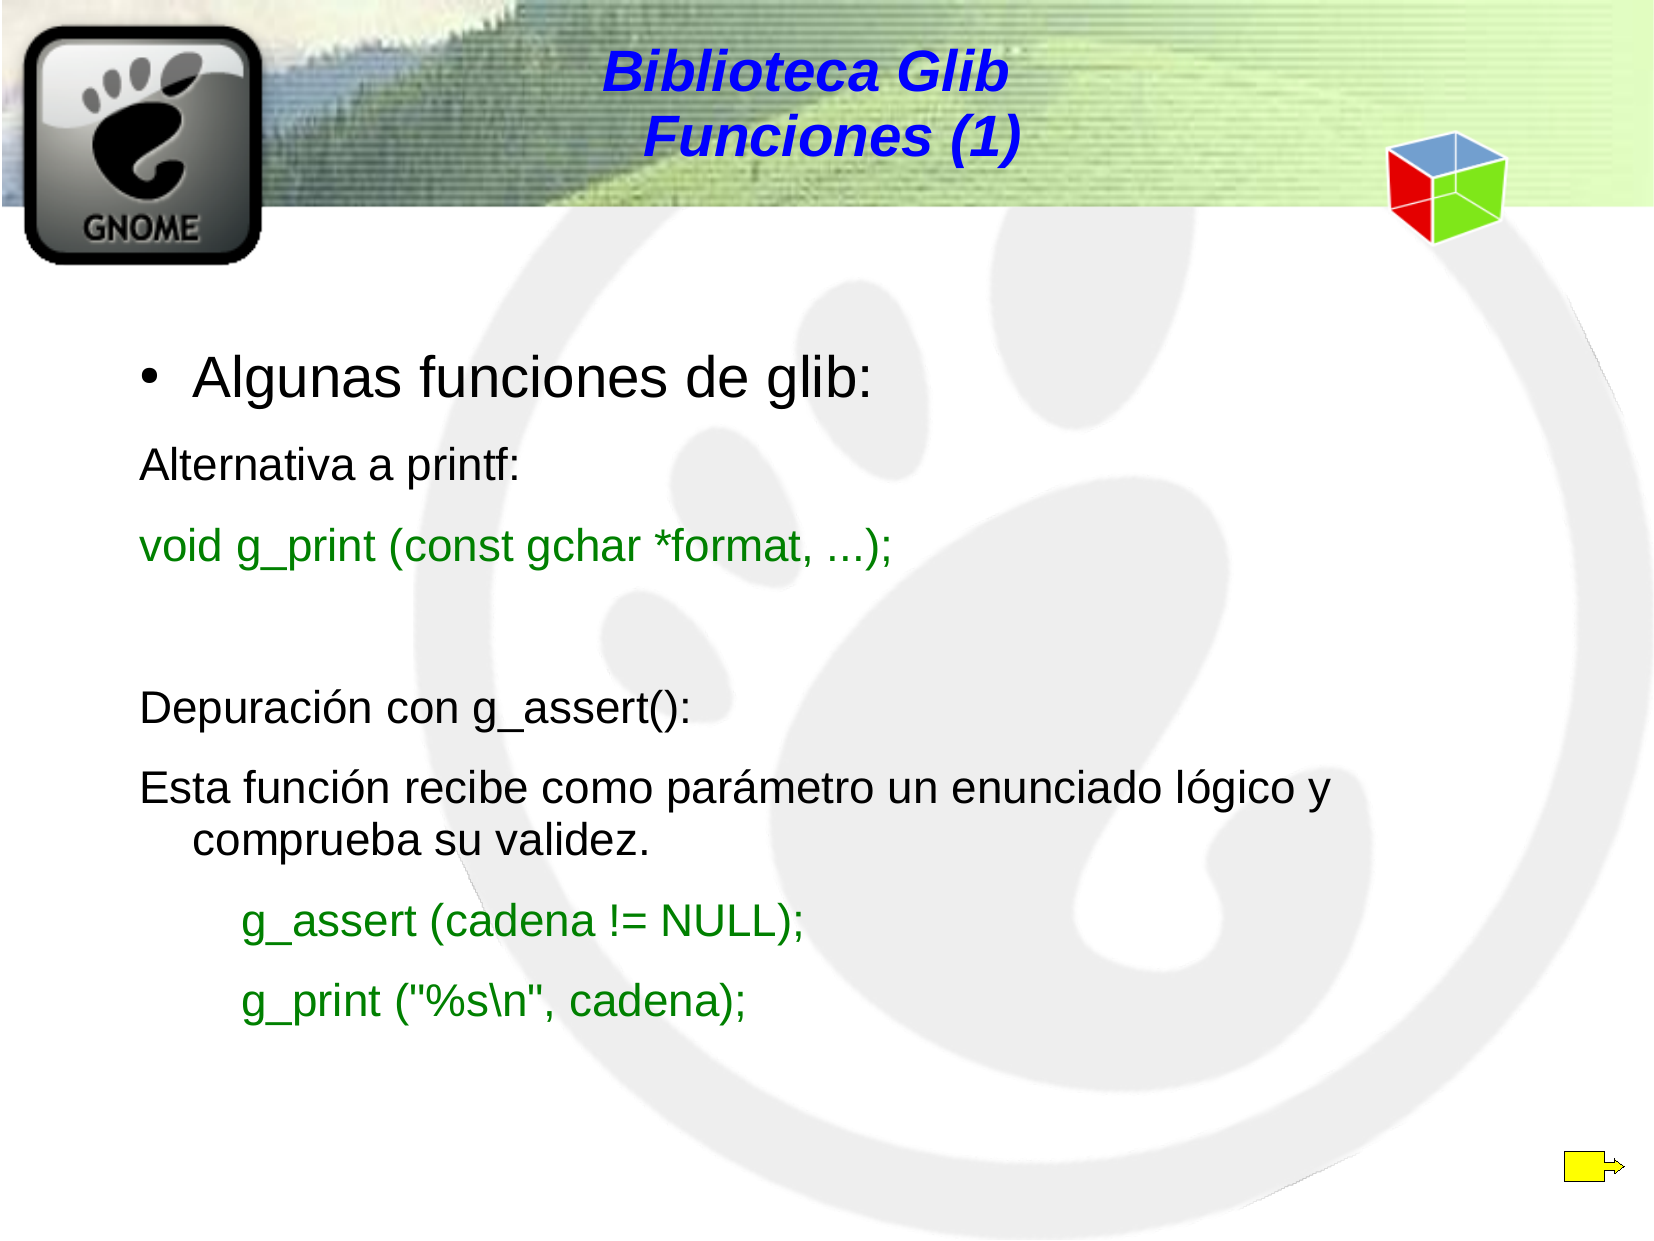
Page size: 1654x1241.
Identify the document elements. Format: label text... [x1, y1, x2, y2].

picture [2, 0, 1654, 1240]
title Biblioteca Glib Funciones (1) [236, 0, 1359, 208]
list Algunas funciones de glib: Alternativa a printf: void g_print (const gchar *format, ...); Depuración con g_assert(): Esta función recibe como parámetro un enunciado lógico y comprueba su validez. g_assert (cadena != NULL); g_print ("%s\n", cadena); [121, 344, 1534, 1127]
text_box [1564, 1151, 1625, 1182]
